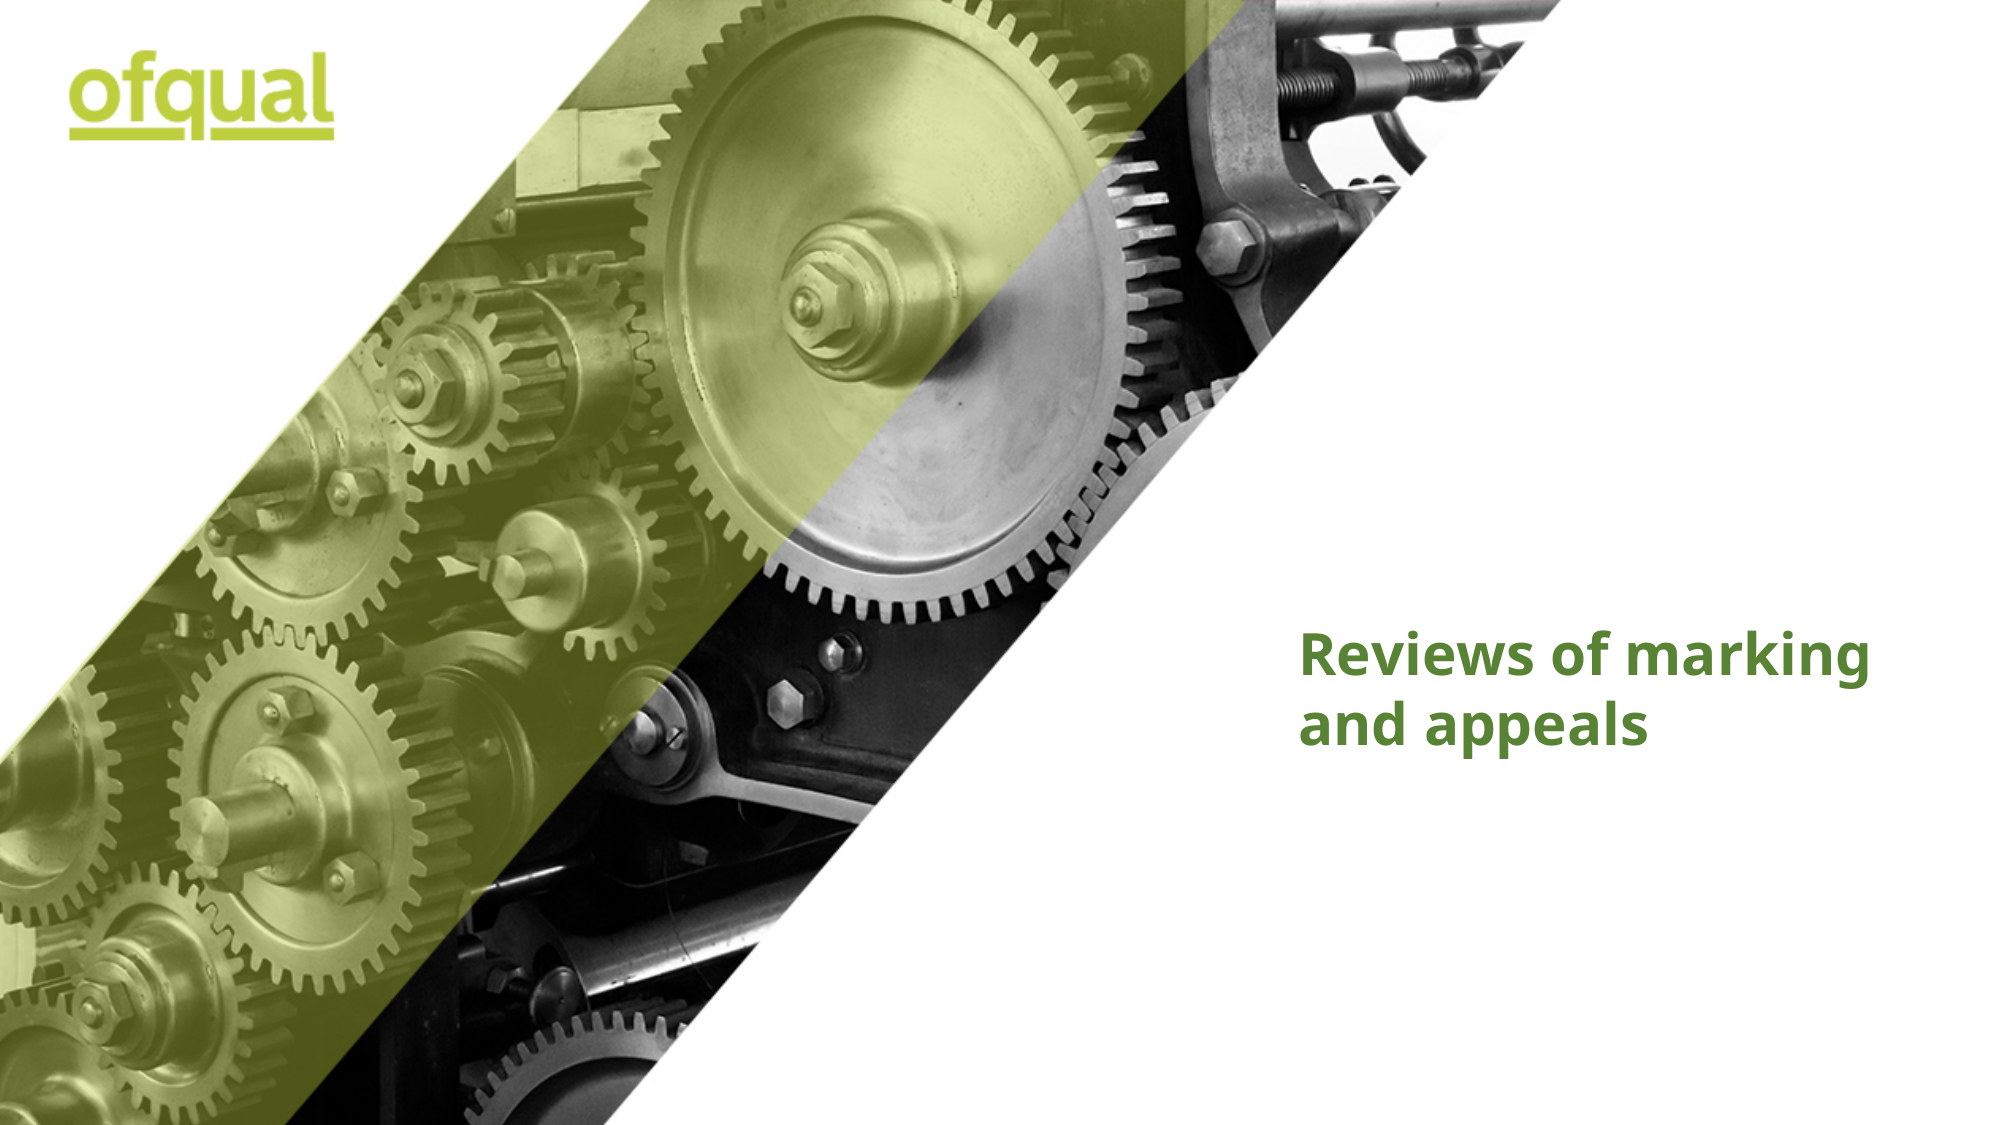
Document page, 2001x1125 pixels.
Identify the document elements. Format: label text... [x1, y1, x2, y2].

title Reviews of marking and appeals [1283, 609, 1922, 1012]
